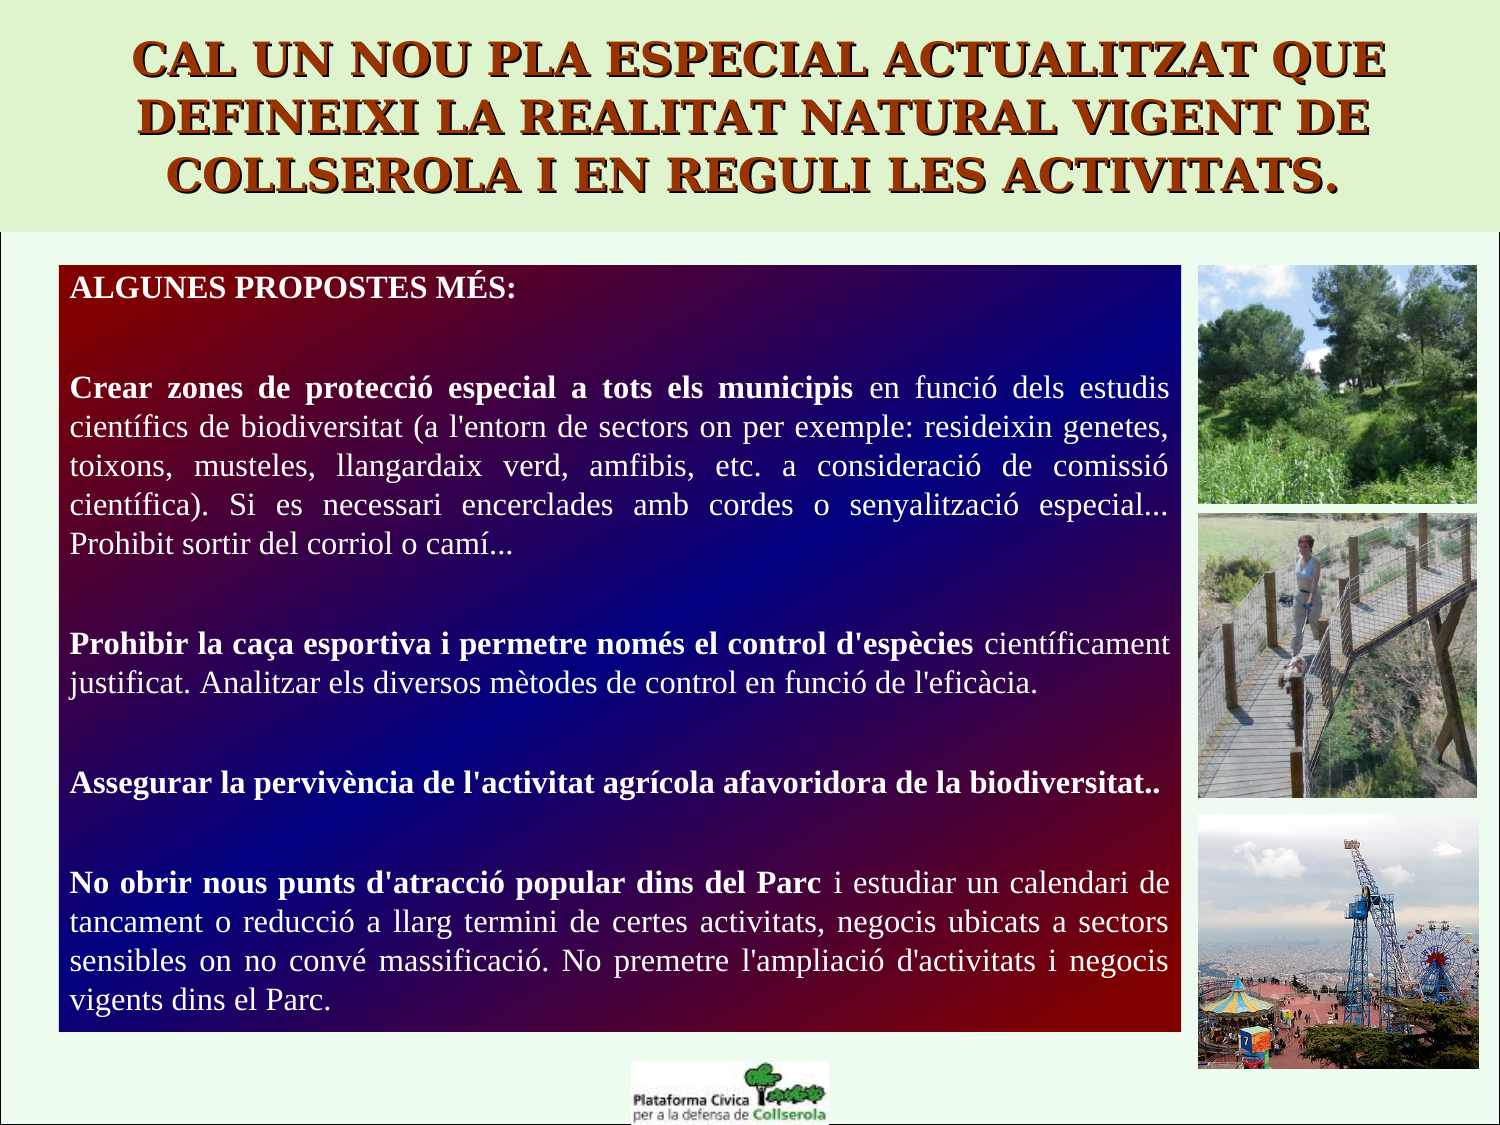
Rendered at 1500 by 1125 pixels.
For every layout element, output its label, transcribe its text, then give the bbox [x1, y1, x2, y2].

picture [631, 1061, 829, 1125]
picture [1198, 265, 1477, 504]
picture [1198, 814, 1479, 1069]
title CAL UN NOU PLA ESPECIAL ACTUALITZAT QUE DEFINEIXI LA REALITAT NATURAL VIGENT DE COLLSEROLA I EN REGULI LES ACTIVITATS. [29, 26, 1477, 202]
list ALGUNES PROPOSTES MÉS: Crear zones de protecció especial a tots els municipis en funció dels estudis científics de biodiversitat (a l'entorn de sectors on per exemple: resideixin genetes, toixons, musteles, llangardaix verd, amfibis, etc. a consideració de comissió científica). Si es necessari encerclades amb cordes o senyalització especial... Prohibit sortir del corriol o camí... Prohibir la caça esportiva i permetre només el control d'espècies científicament justificat. Analitzar els diversos mètodes de control en funció de l'eficàcia. Assegurar la pervivència de l'activitat agrícola afavoridora de la biodiversitat.. No obrir nous punts d'atracció popular dins del Parc i estudiar un calendari de tancament o reducció a llarg termini de certes activitats, negocis ubicats a sectors sensibles on no convé massificació. No premetre l'ampliació d'activitats i negocis vigents dins el Parc. [58, 265, 1182, 1032]
picture [1198, 513, 1477, 798]
